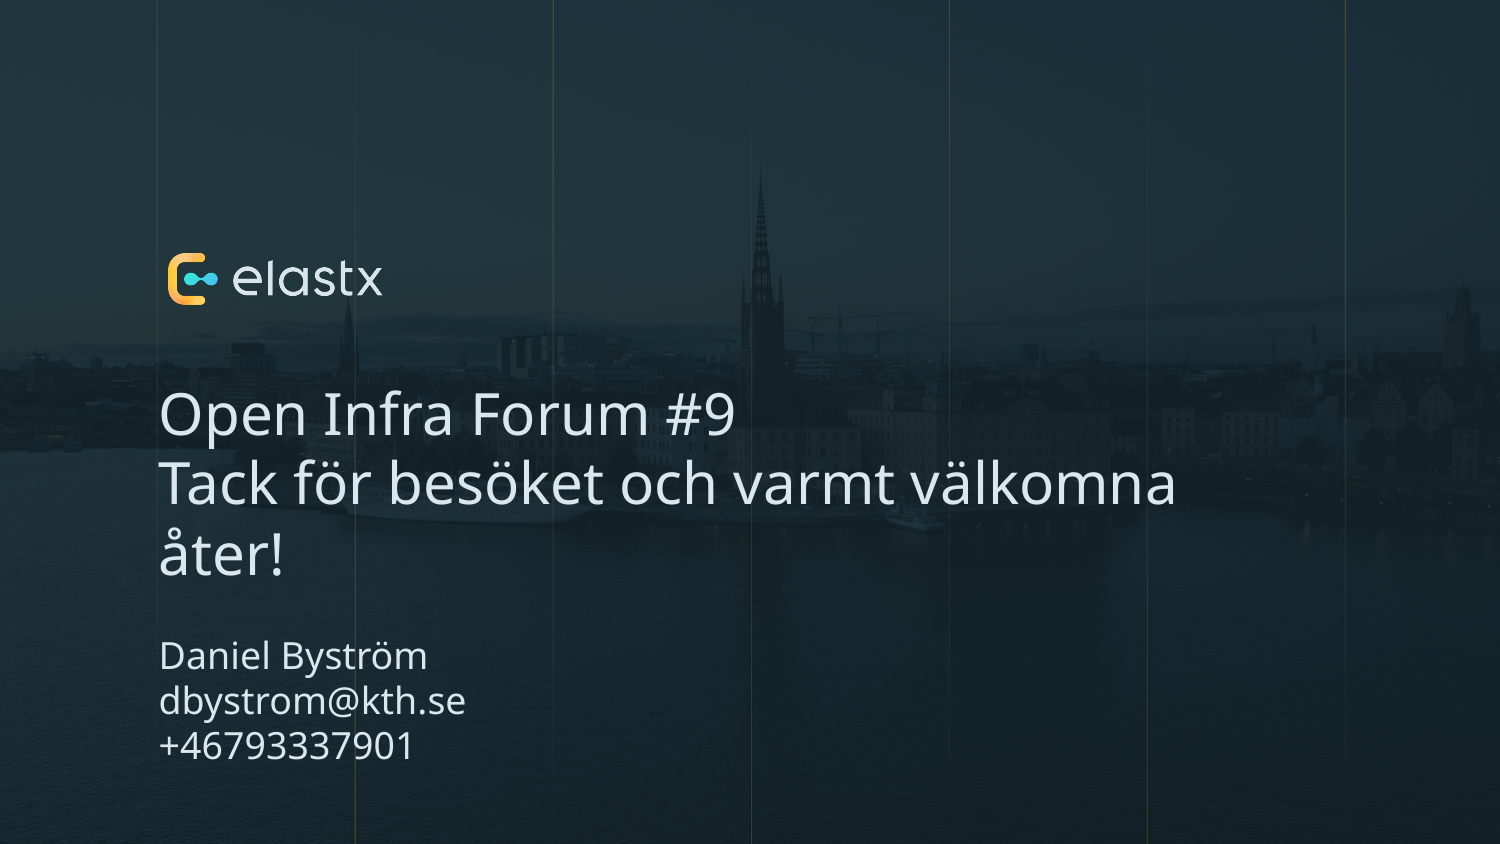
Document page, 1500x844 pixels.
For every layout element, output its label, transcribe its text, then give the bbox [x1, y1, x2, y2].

picture [0, 0, 1500, 844]
text_box Open Infra Forum #9 Tack för besöket och varmt välkomna åter! Daniel Byström dbystrom@kth.se +46793337901 [143, 361, 1211, 591]
